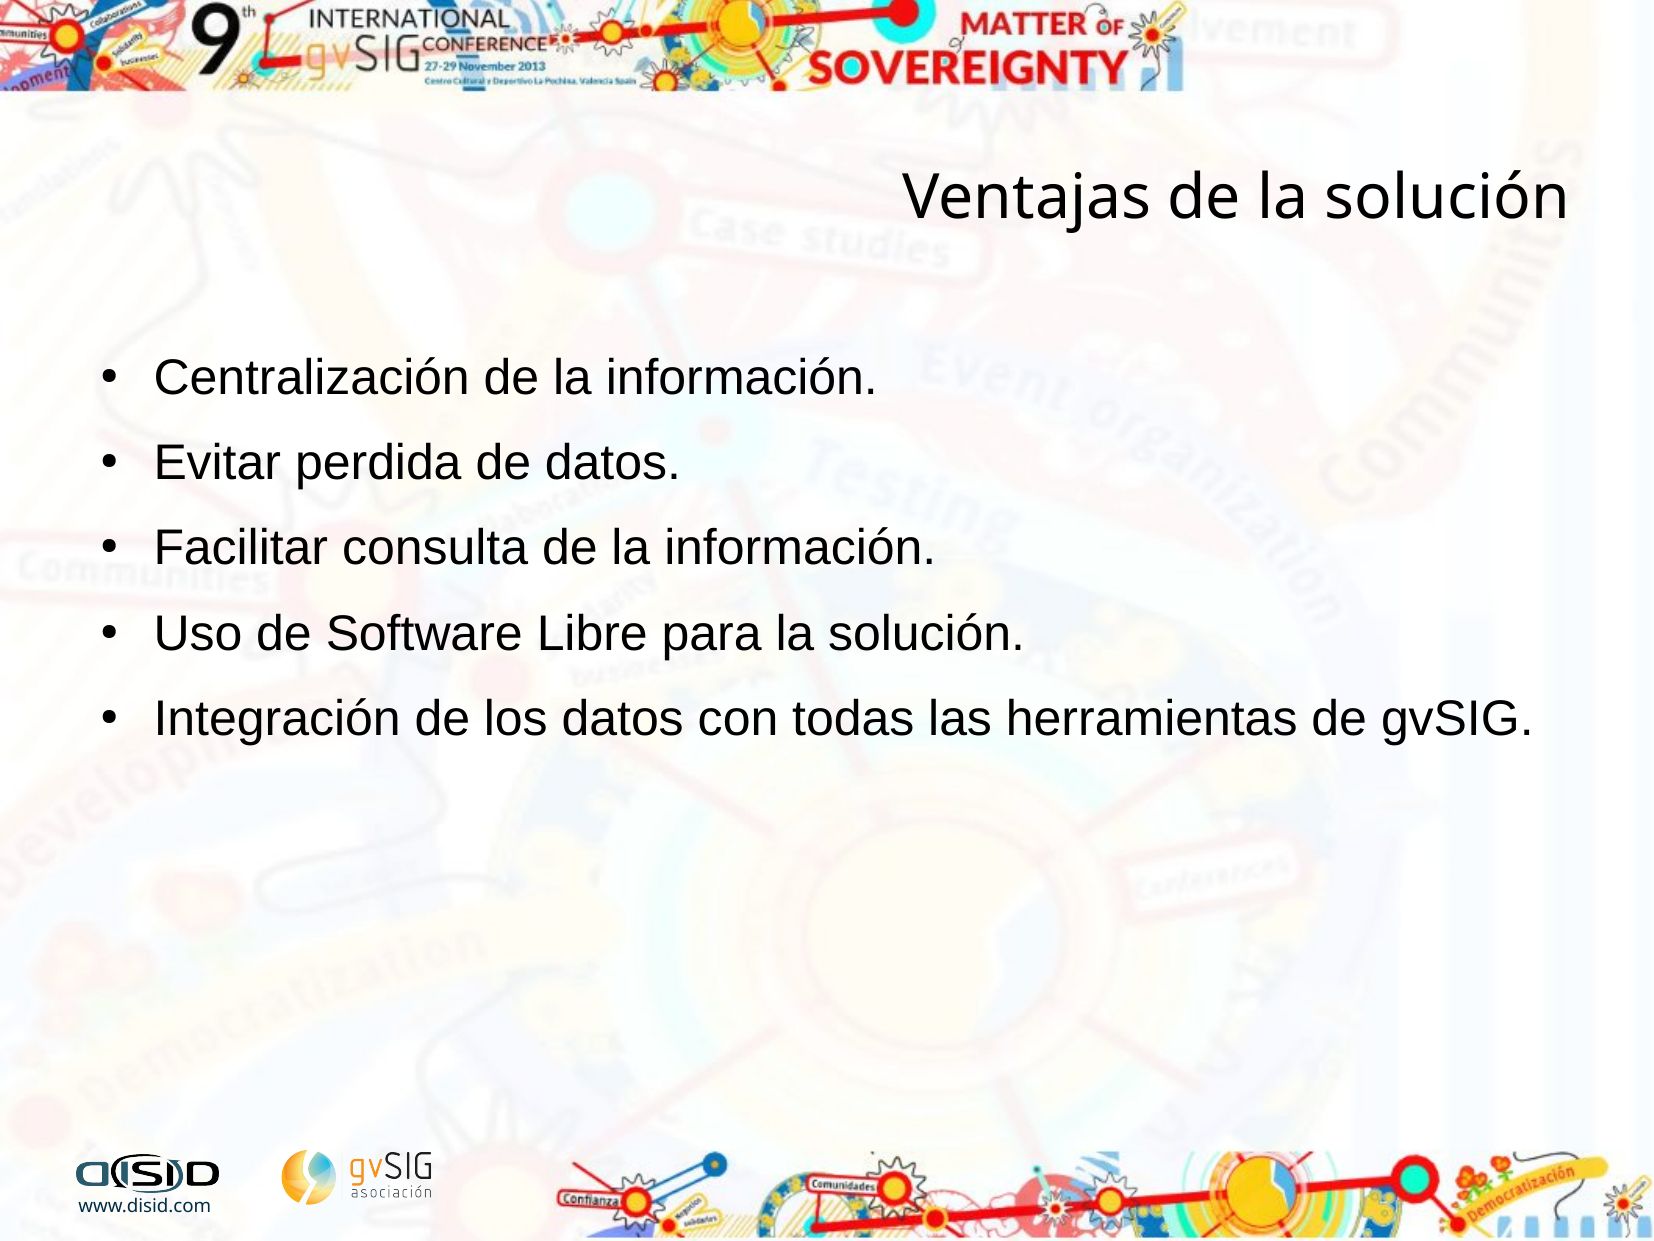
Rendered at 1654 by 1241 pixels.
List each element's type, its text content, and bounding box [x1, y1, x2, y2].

list Centralización de la información. Evitar perdida de datos. Facilitar consulta de la información. Uso de Software Libre para la solución. Integración de los datos con todas las herramientas de gvSIG. [82, 349, 1571, 1069]
picture [0, 0, 1654, 1241]
title Ventajas de la solución [82, 90, 1571, 298]
